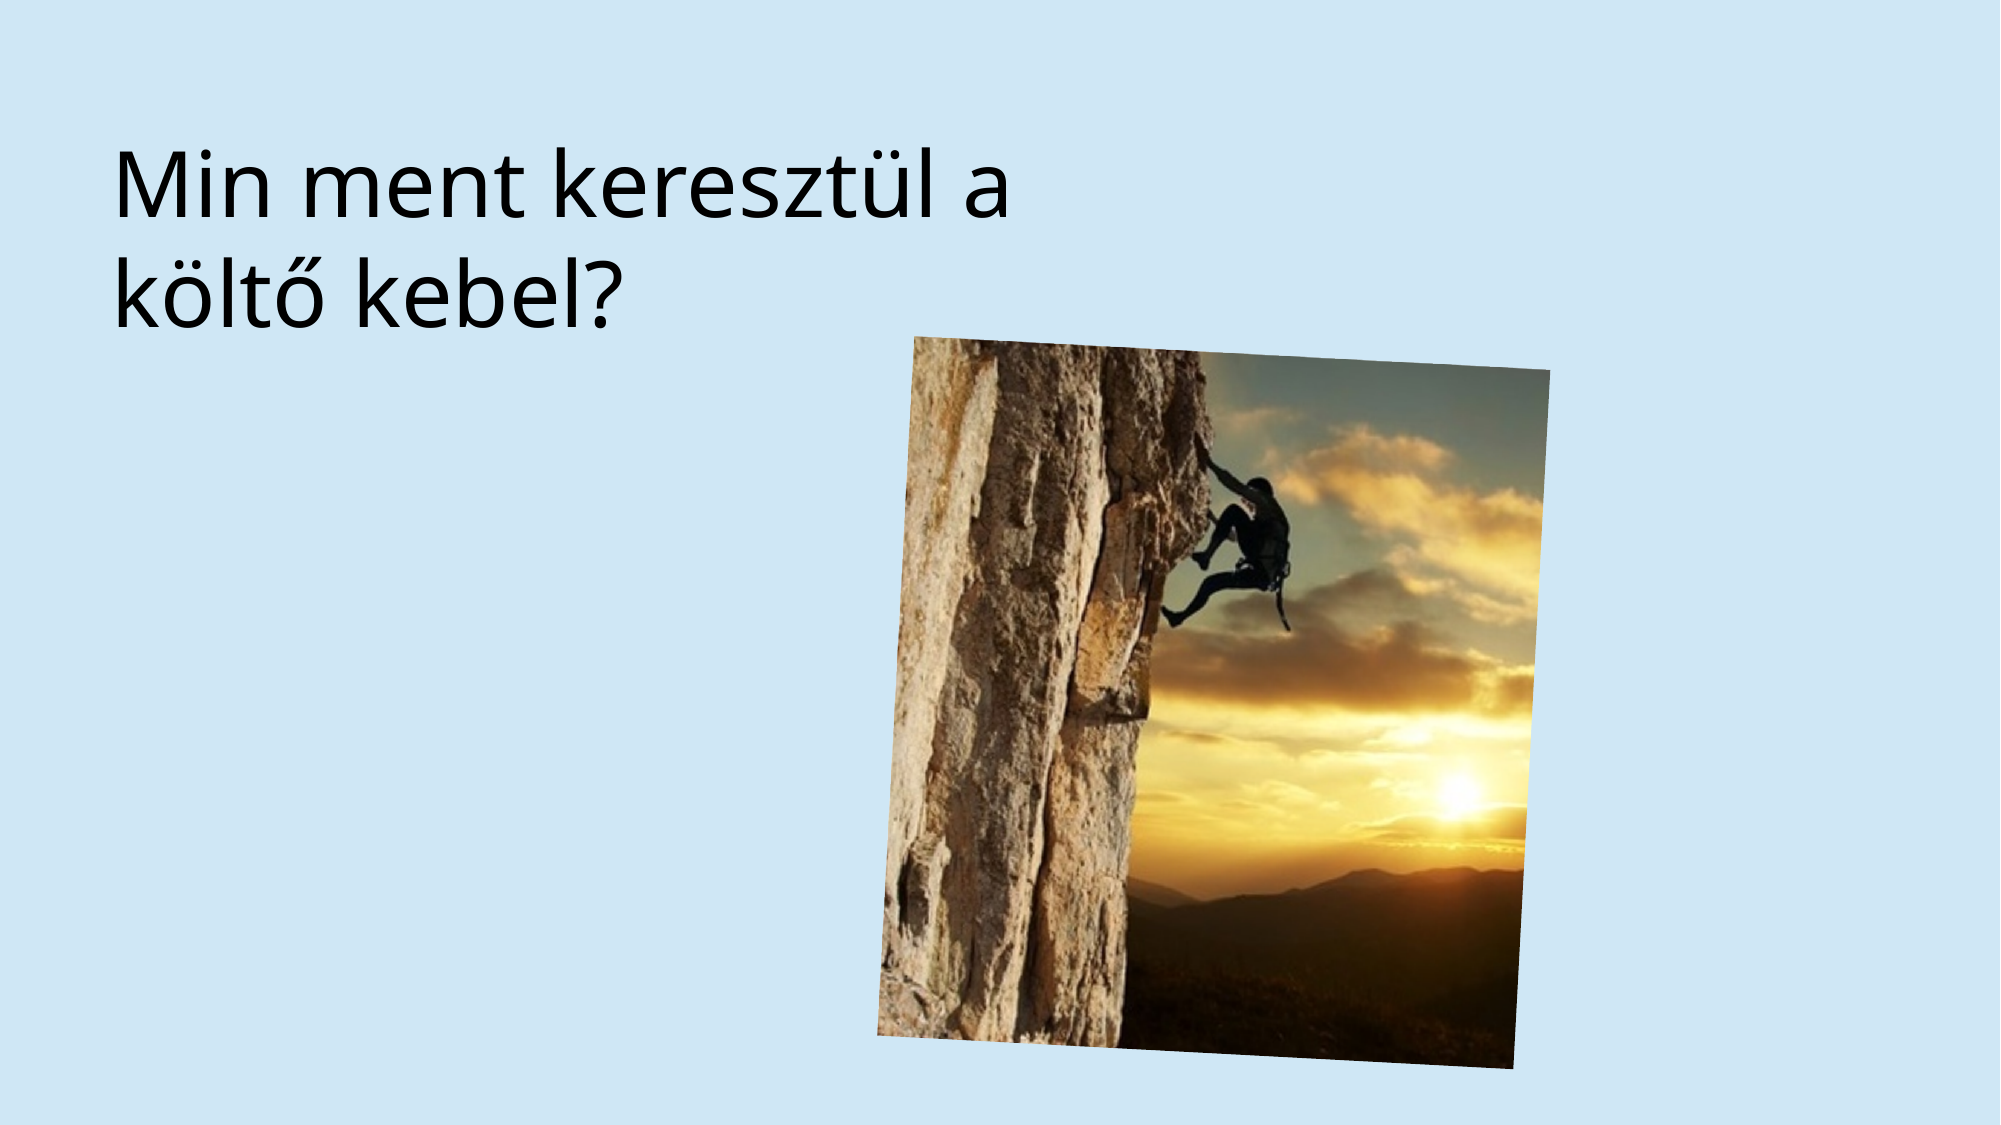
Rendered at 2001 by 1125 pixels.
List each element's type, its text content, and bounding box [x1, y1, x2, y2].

picture [876, 335, 1551, 1070]
text_box Min ment keresztül a költő kebel? [97, 118, 1103, 353]
